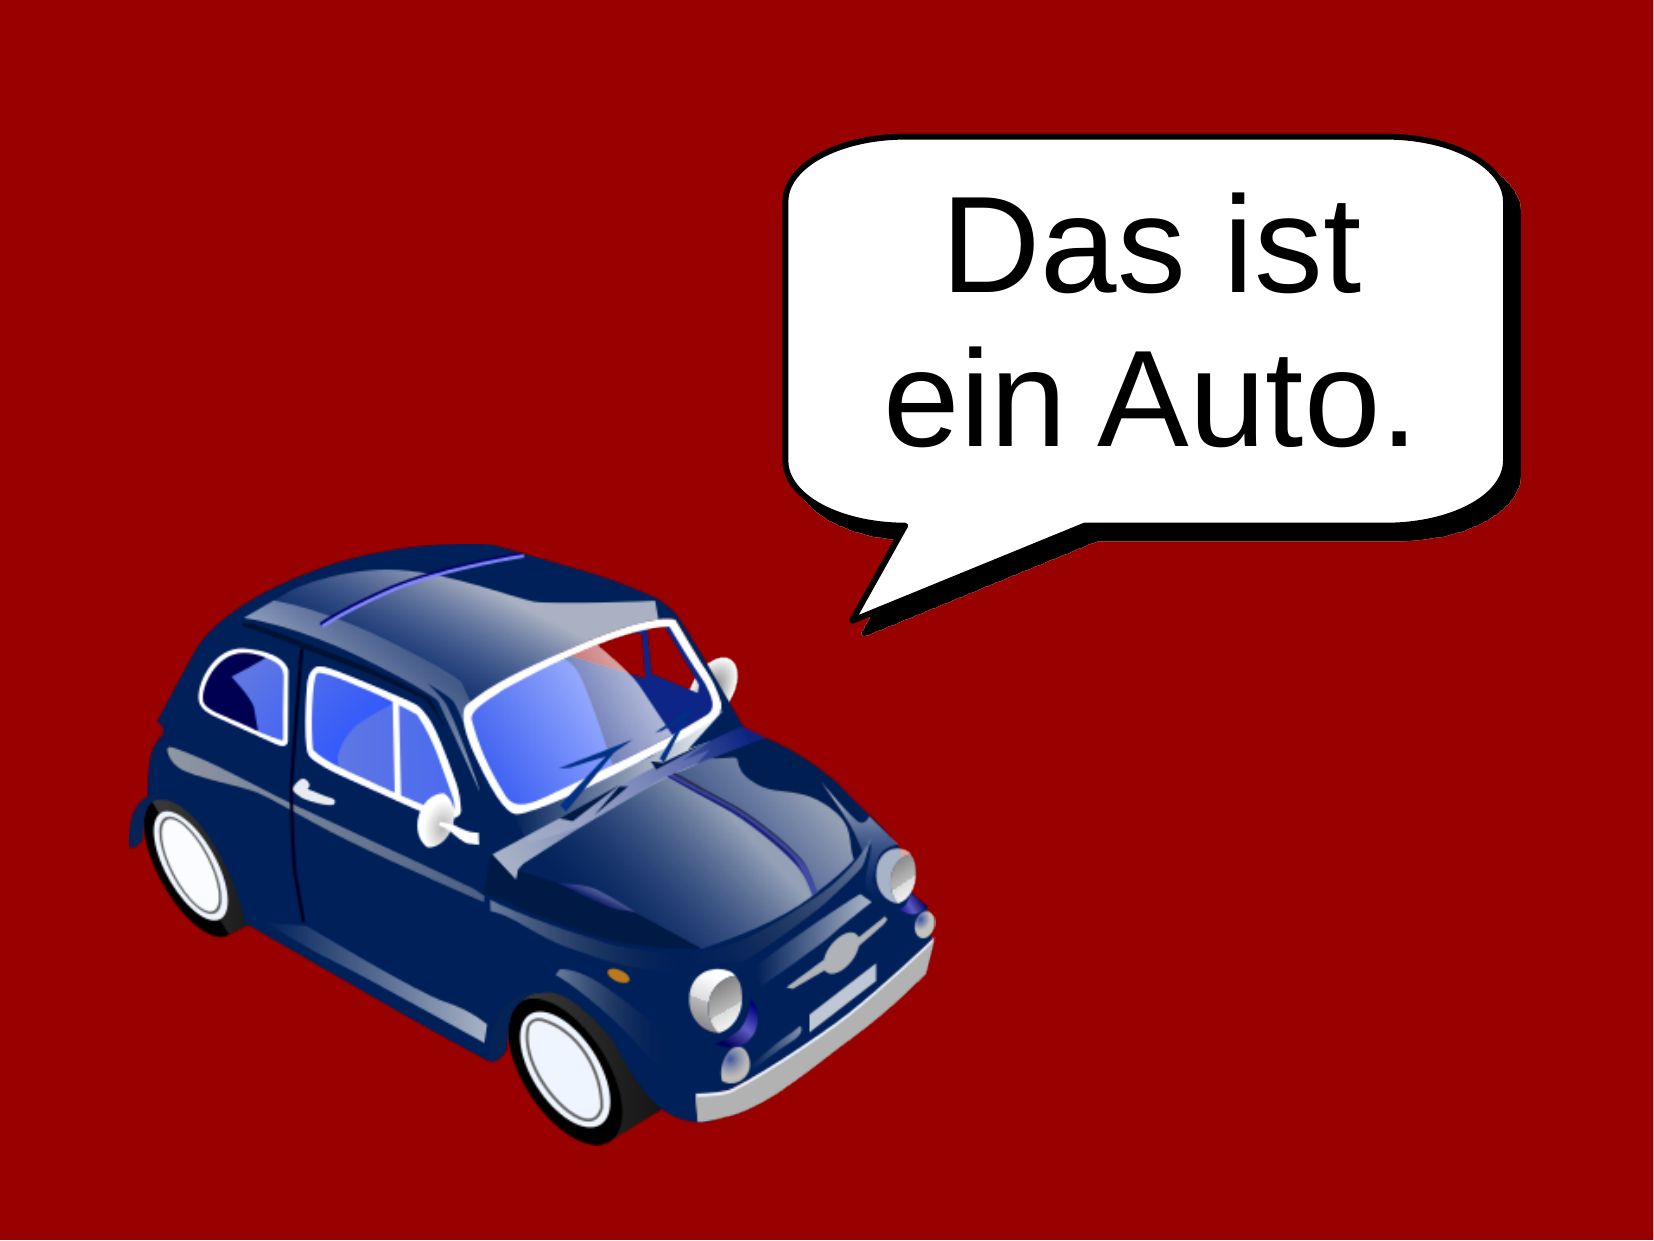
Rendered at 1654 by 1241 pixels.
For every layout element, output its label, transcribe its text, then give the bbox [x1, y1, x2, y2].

text_box [785, 162, 1486, 621]
text_box Das ist ein Auto. [809, 160, 1495, 497]
text_box [813, 136, 1479, 160]
text_box [1495, 174, 1506, 488]
picture [129, 544, 936, 1146]
